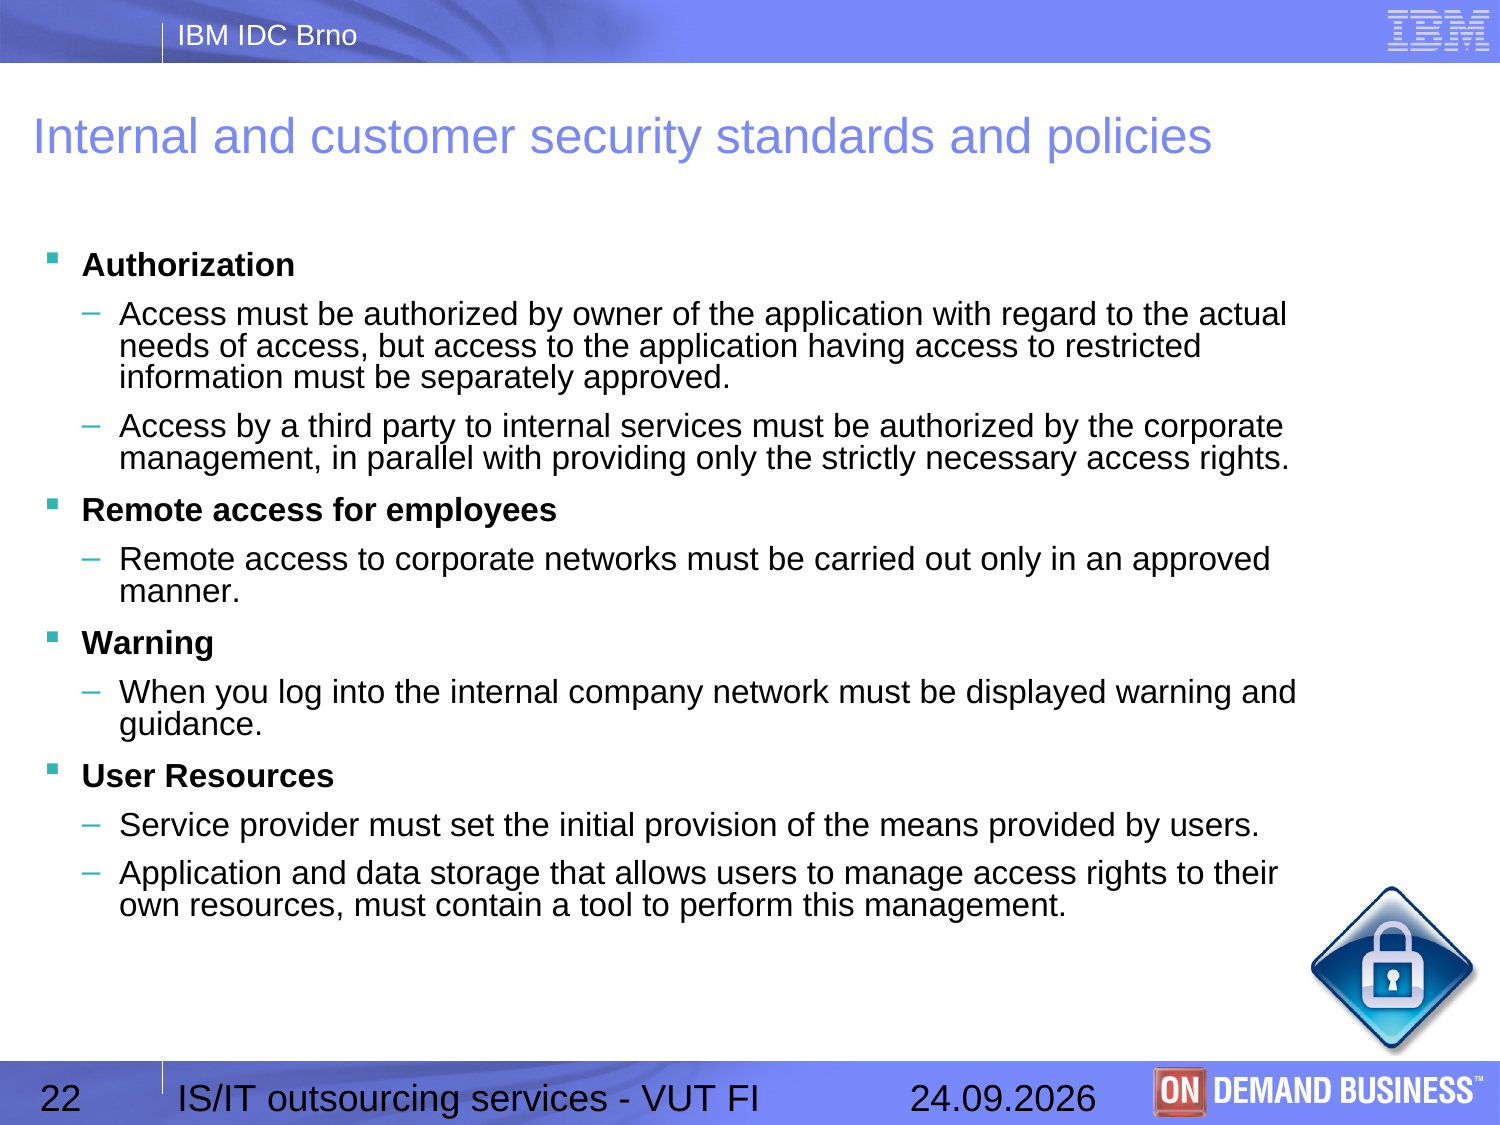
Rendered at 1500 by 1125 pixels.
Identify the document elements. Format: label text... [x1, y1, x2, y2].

picture [0, 1061, 1500, 1125]
picture [0, 0, 1500, 63]
title Internal and customer security standards and policies [17, 90, 1371, 172]
picture [1305, 881, 1480, 1056]
list Authorization Access must be authorized by owner of the application with regard to the actual needs of access, but access to the application having access to restricted information must be separately approved. Access by a third party to internal services must be authorized by the corporate management, in parallel with providing only the strictly necessary access rights. Remote access for employees Remote access to corporate networks must be carried out only in an approved manner. Warning When you log into the internal company network must be displayed warning and guidance. User Resources Service provider must set the initial provision of the means provided by users. Application and data storage that allows users to manage access rights to their own resources, must contain a tool to perform this management. [29, 243, 1317, 1012]
